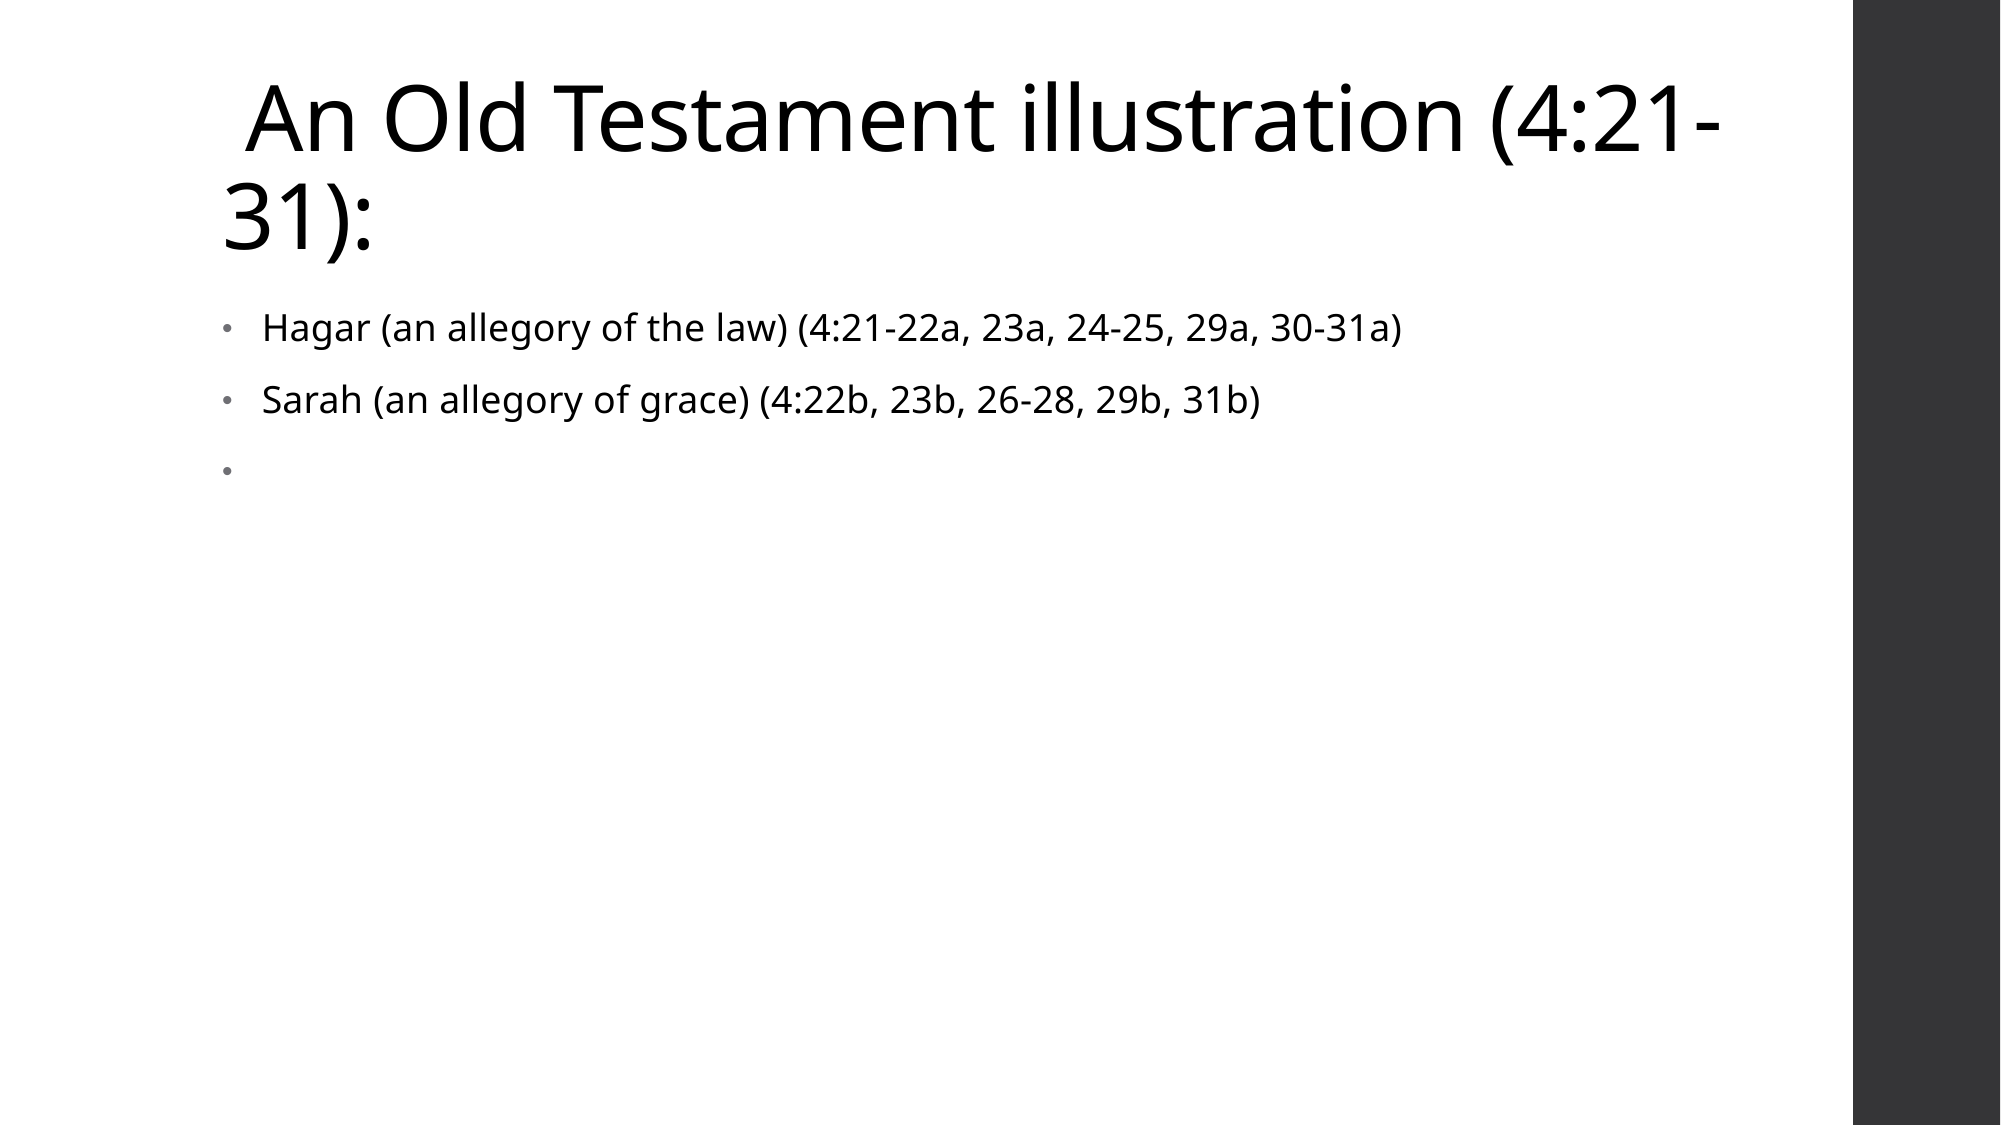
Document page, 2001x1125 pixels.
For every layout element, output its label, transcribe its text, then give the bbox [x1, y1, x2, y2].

title An Old Testament illustration (4:21-31): [206, 60, 1797, 278]
list Hagar (an allegory of the law) (4:21-22a, 23a, 24-25, 29a, 30-31a) Sarah (an allegory of grace) (4:22b, 23b, 26-28, 29b, 31b) [206, 299, 1617, 1014]
